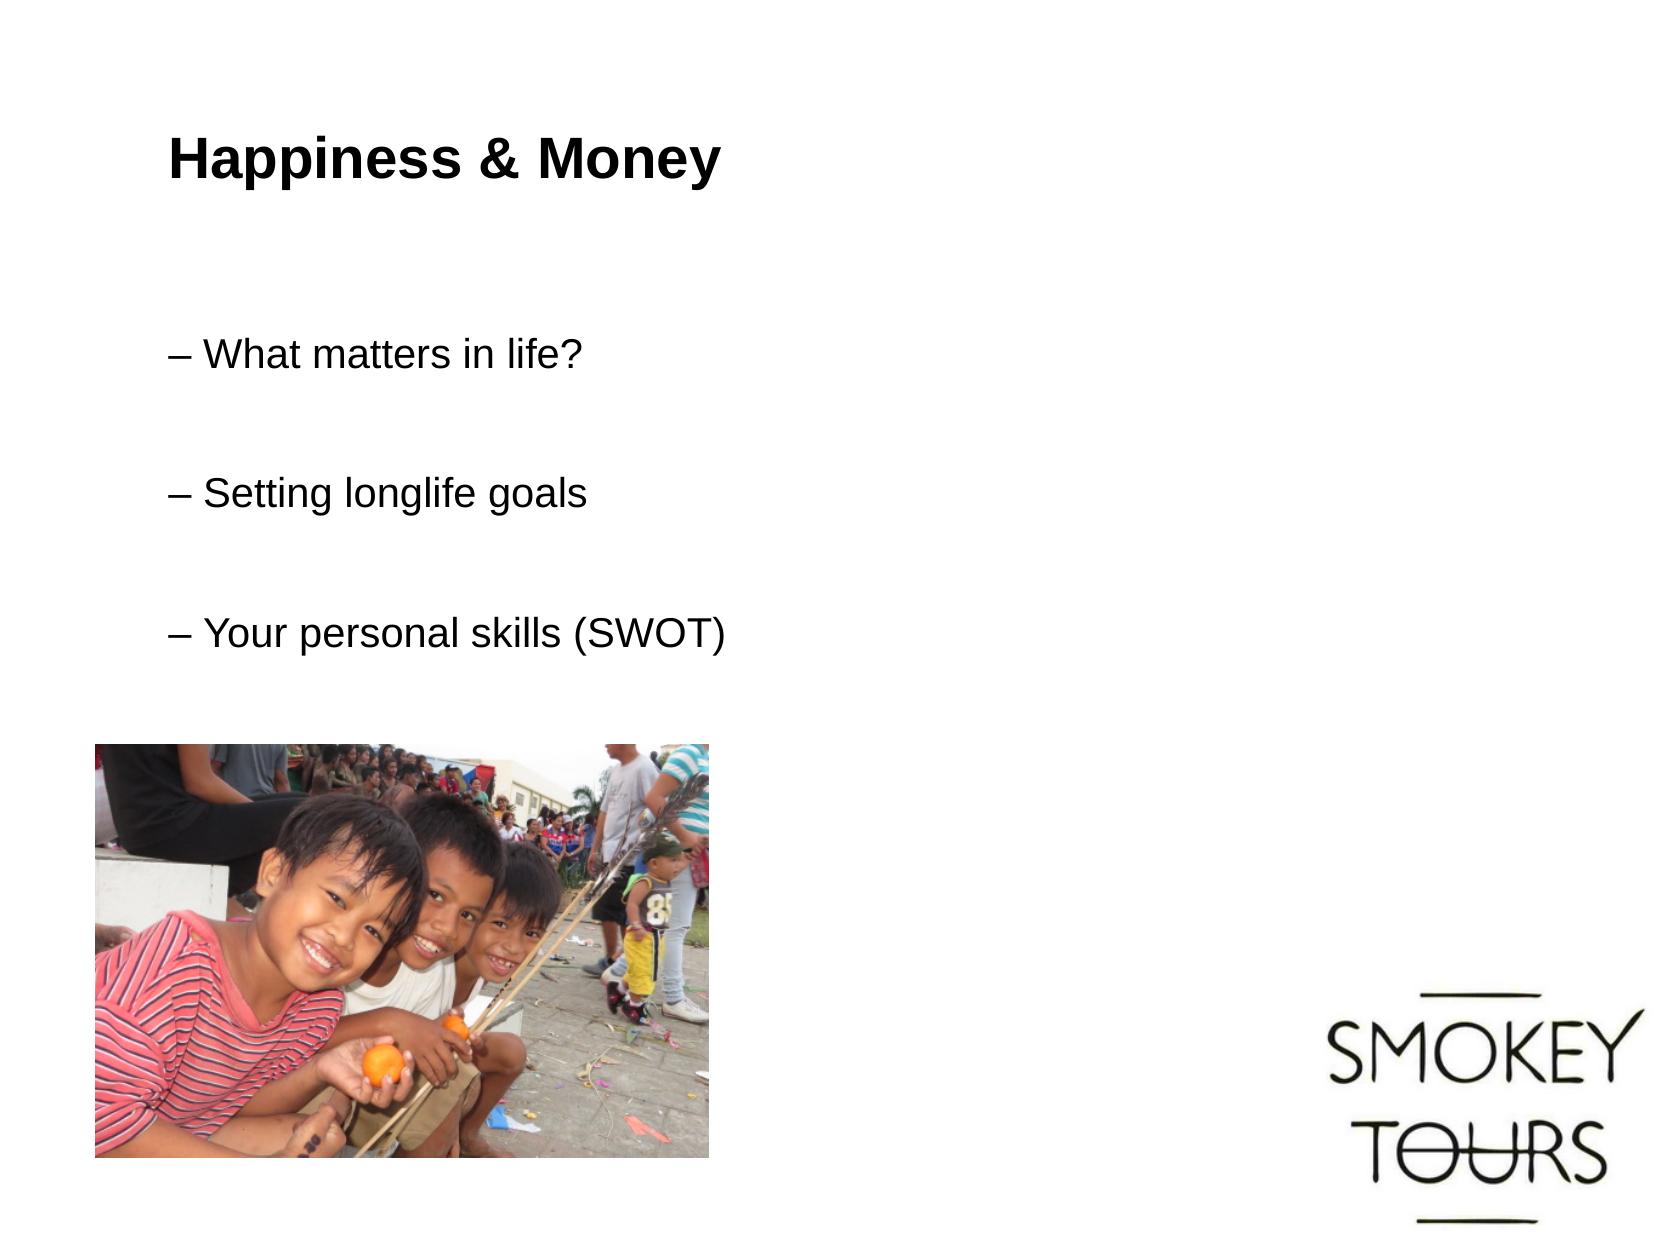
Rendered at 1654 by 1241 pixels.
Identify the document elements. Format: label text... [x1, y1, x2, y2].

picture [95, 744, 709, 1158]
text_box Happiness & Money – What matters in life? – Setting longlife goals – Your personal skills (SWOT) [153, 118, 1560, 957]
picture [1322, 968, 1654, 1241]
